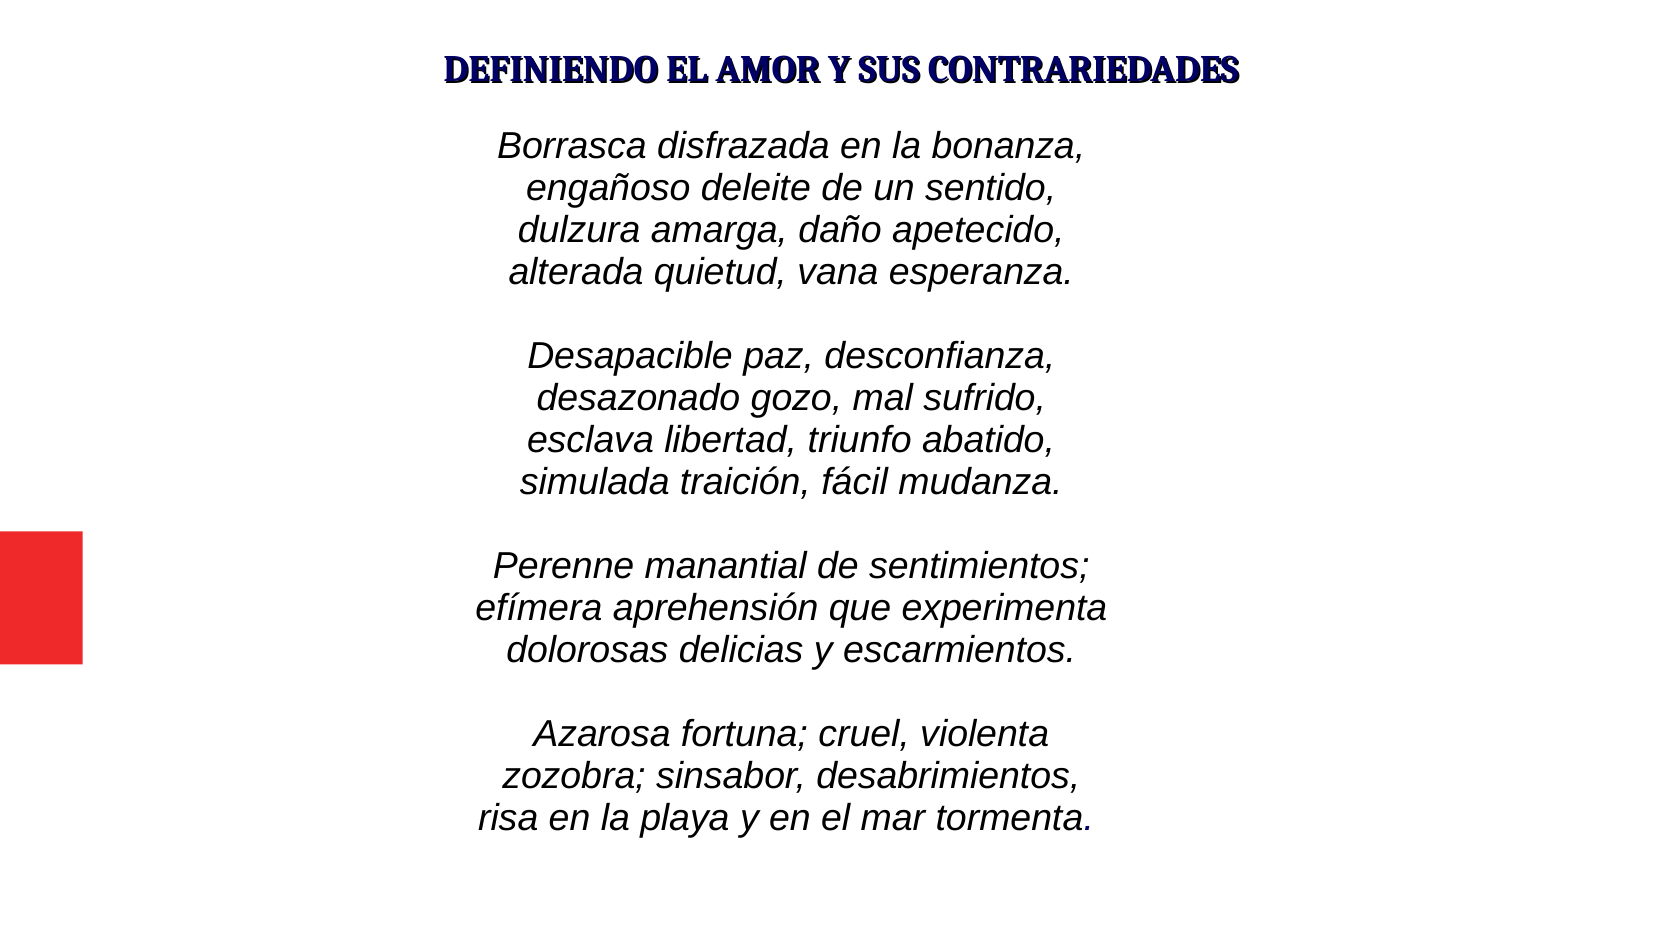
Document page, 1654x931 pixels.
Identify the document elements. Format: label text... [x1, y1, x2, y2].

title DEFINIENDO EL AMOR Y SUS CONTRARIEDADES [47, 24, 1536, 124]
list Borrasca disfrazada en la bonanza, engañoso deleite de un sentido, dulzura amarga, daño apetecido, alterada quietud, vana esperanza. Desapacible paz, desconfianza, desazonado gozo, mal sufrido, esclava libertad, triunfo abatido, simulada traición, fácil mudanza. Perenne manantial de sentimientos; efímera aprehensión que experimenta dolorosas delicias y escarmientos. Azarosa fortuna; cruel, violenta zozobra; sinsabor, desabrimientos, risa en la playa y en el mar tormenta. [47, 124, 1536, 916]
